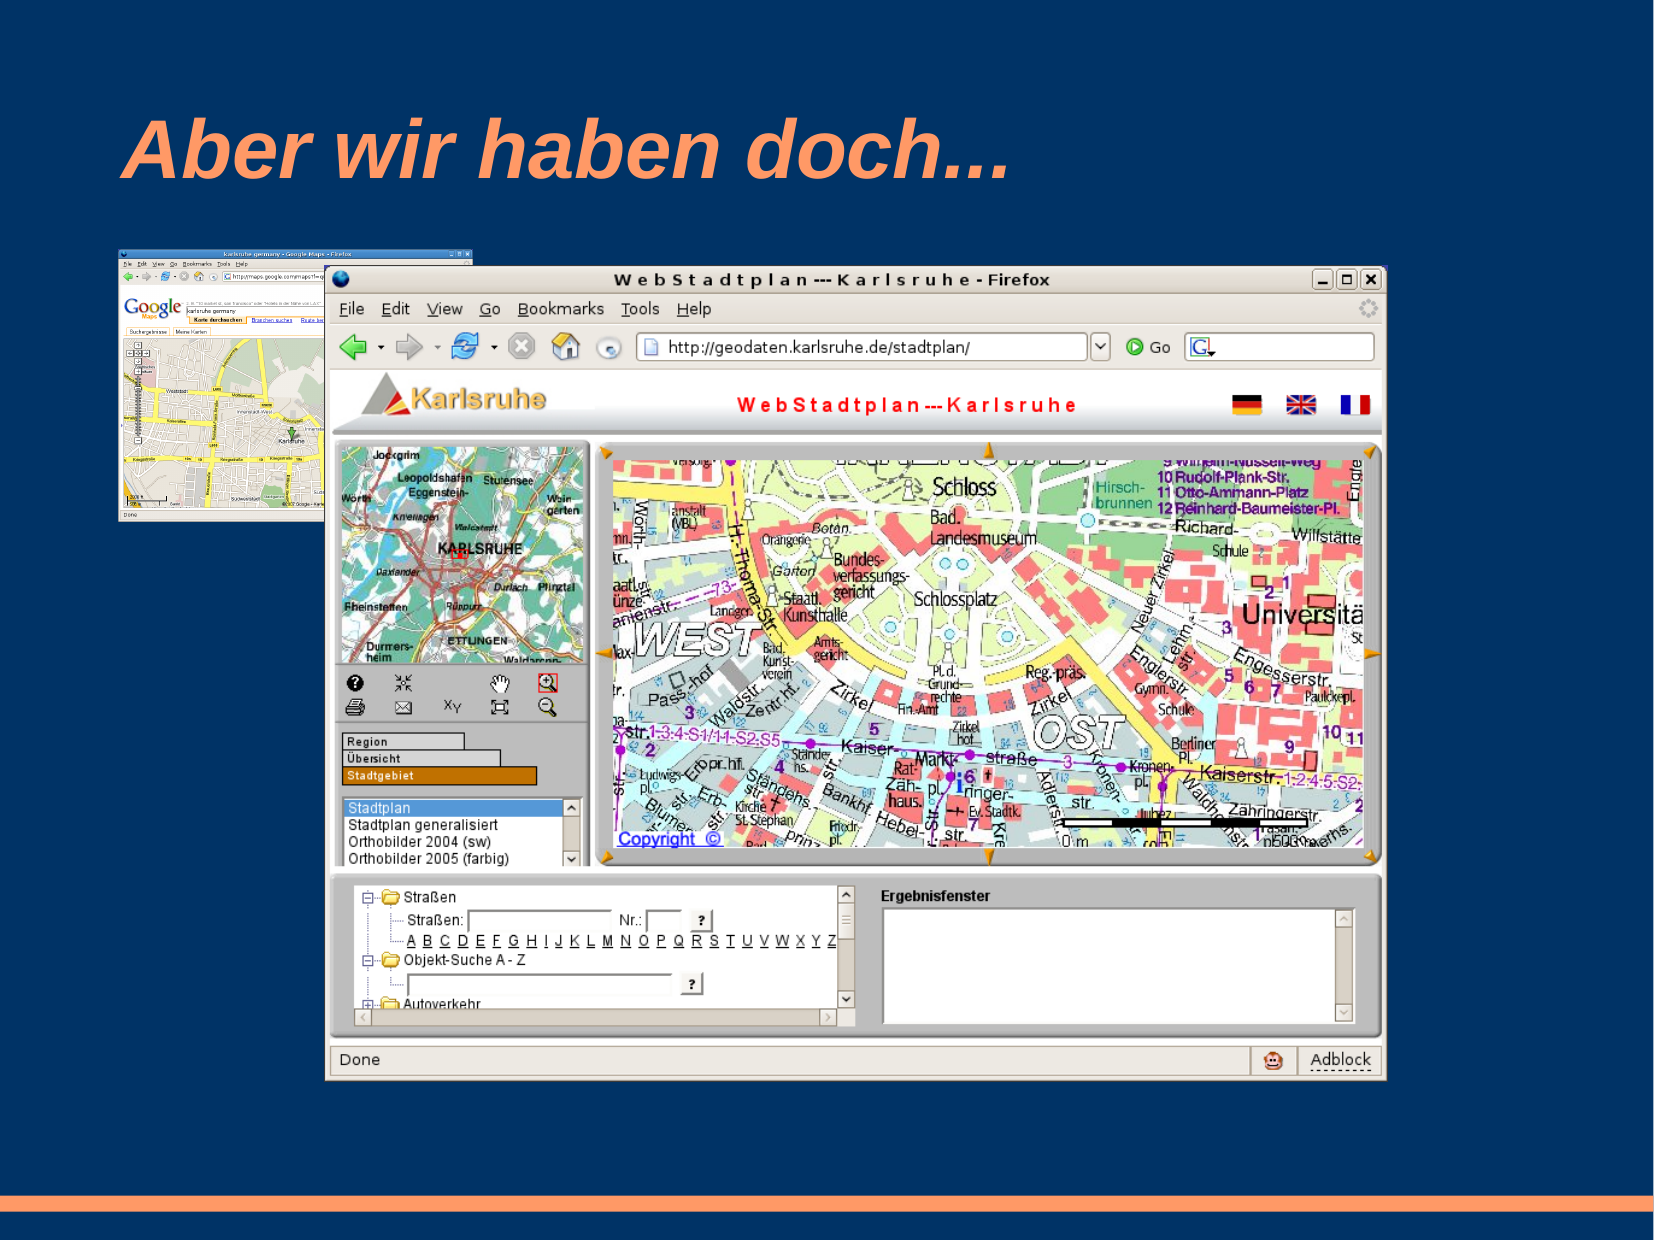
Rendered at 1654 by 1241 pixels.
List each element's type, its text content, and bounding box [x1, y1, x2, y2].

picture [118, 249, 1388, 1082]
title Aber wir haben doch... [121, 46, 1534, 254]
